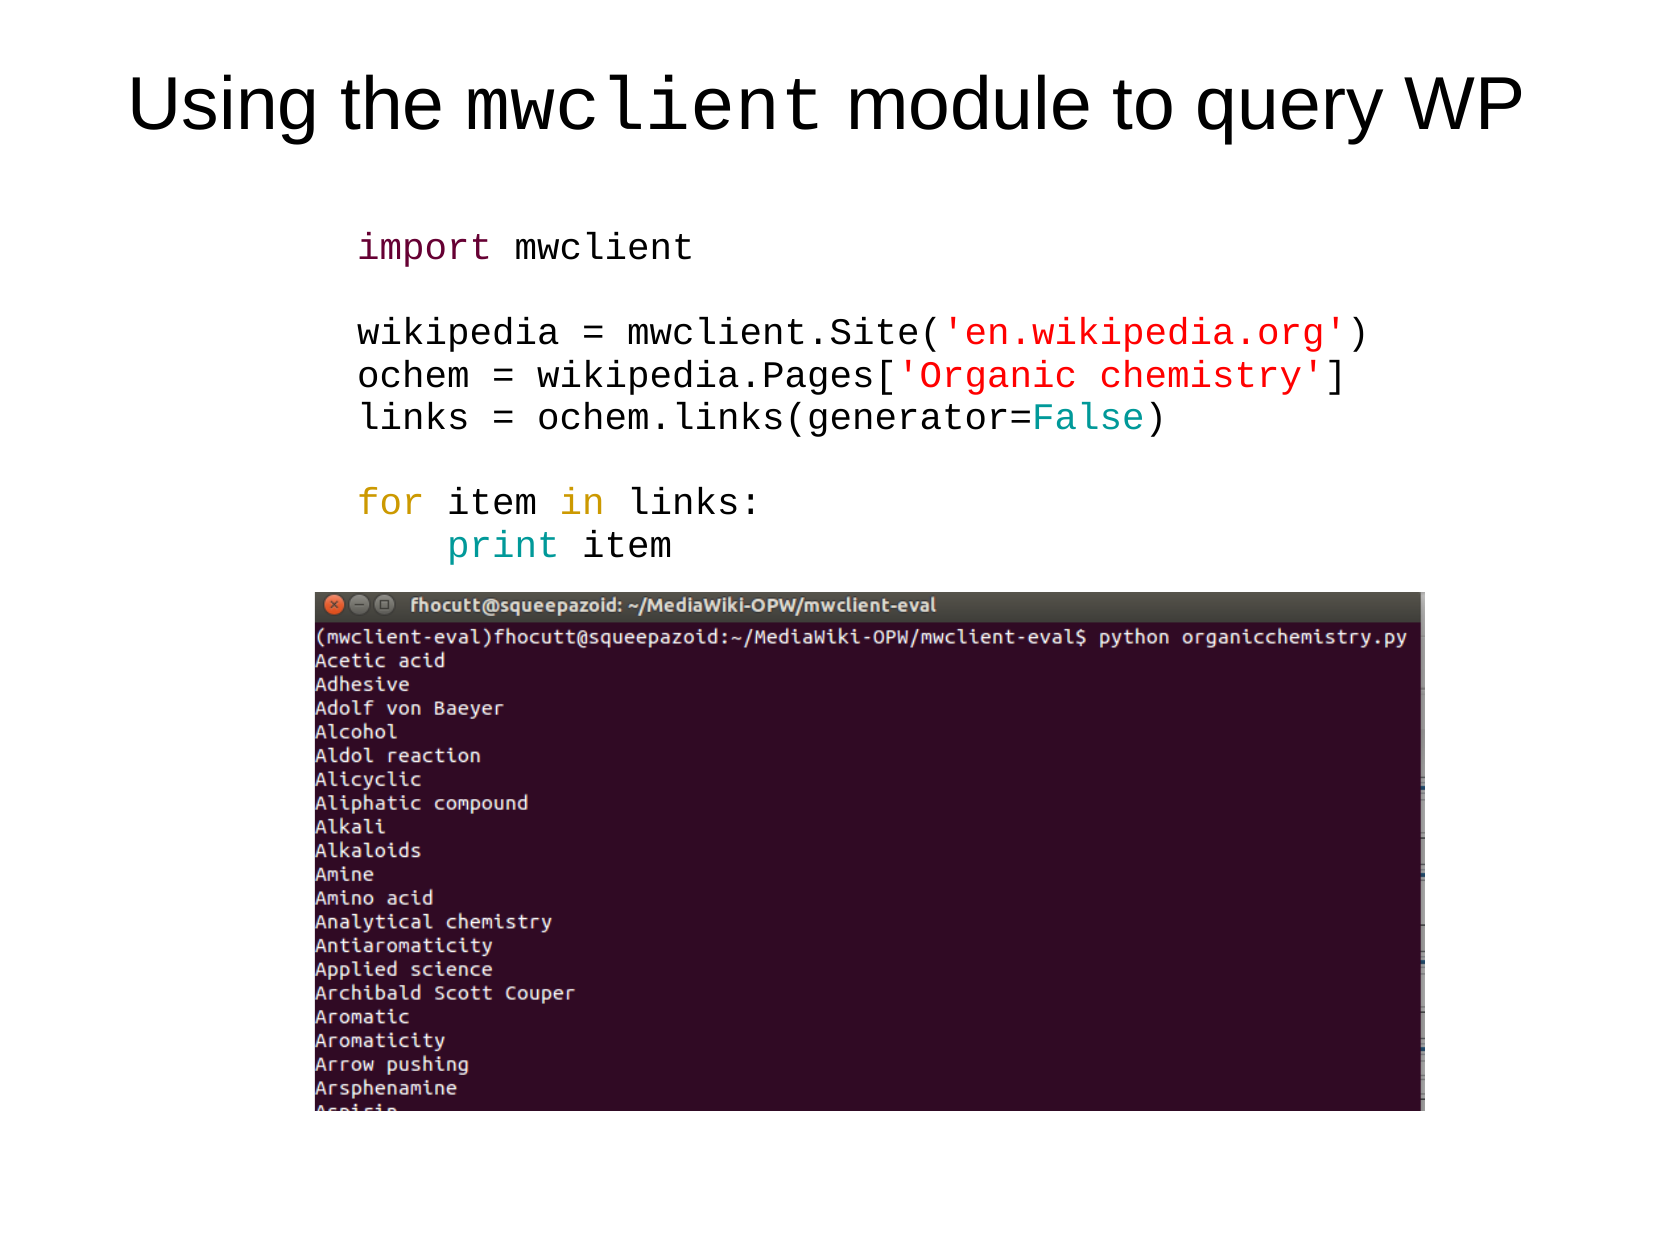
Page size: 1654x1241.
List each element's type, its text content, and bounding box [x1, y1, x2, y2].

text_box import mwclient wikipedia = mwclient.Site('en.wikipedia.org') ochem = wikipedia.Pages['Organic chemistry'] links = ochem.links(generator=False) for item in links: print item [342, 220, 1483, 578]
picture [315, 592, 1426, 1111]
subtitle Using the mwclient module to query WP [82, 49, 1571, 166]
